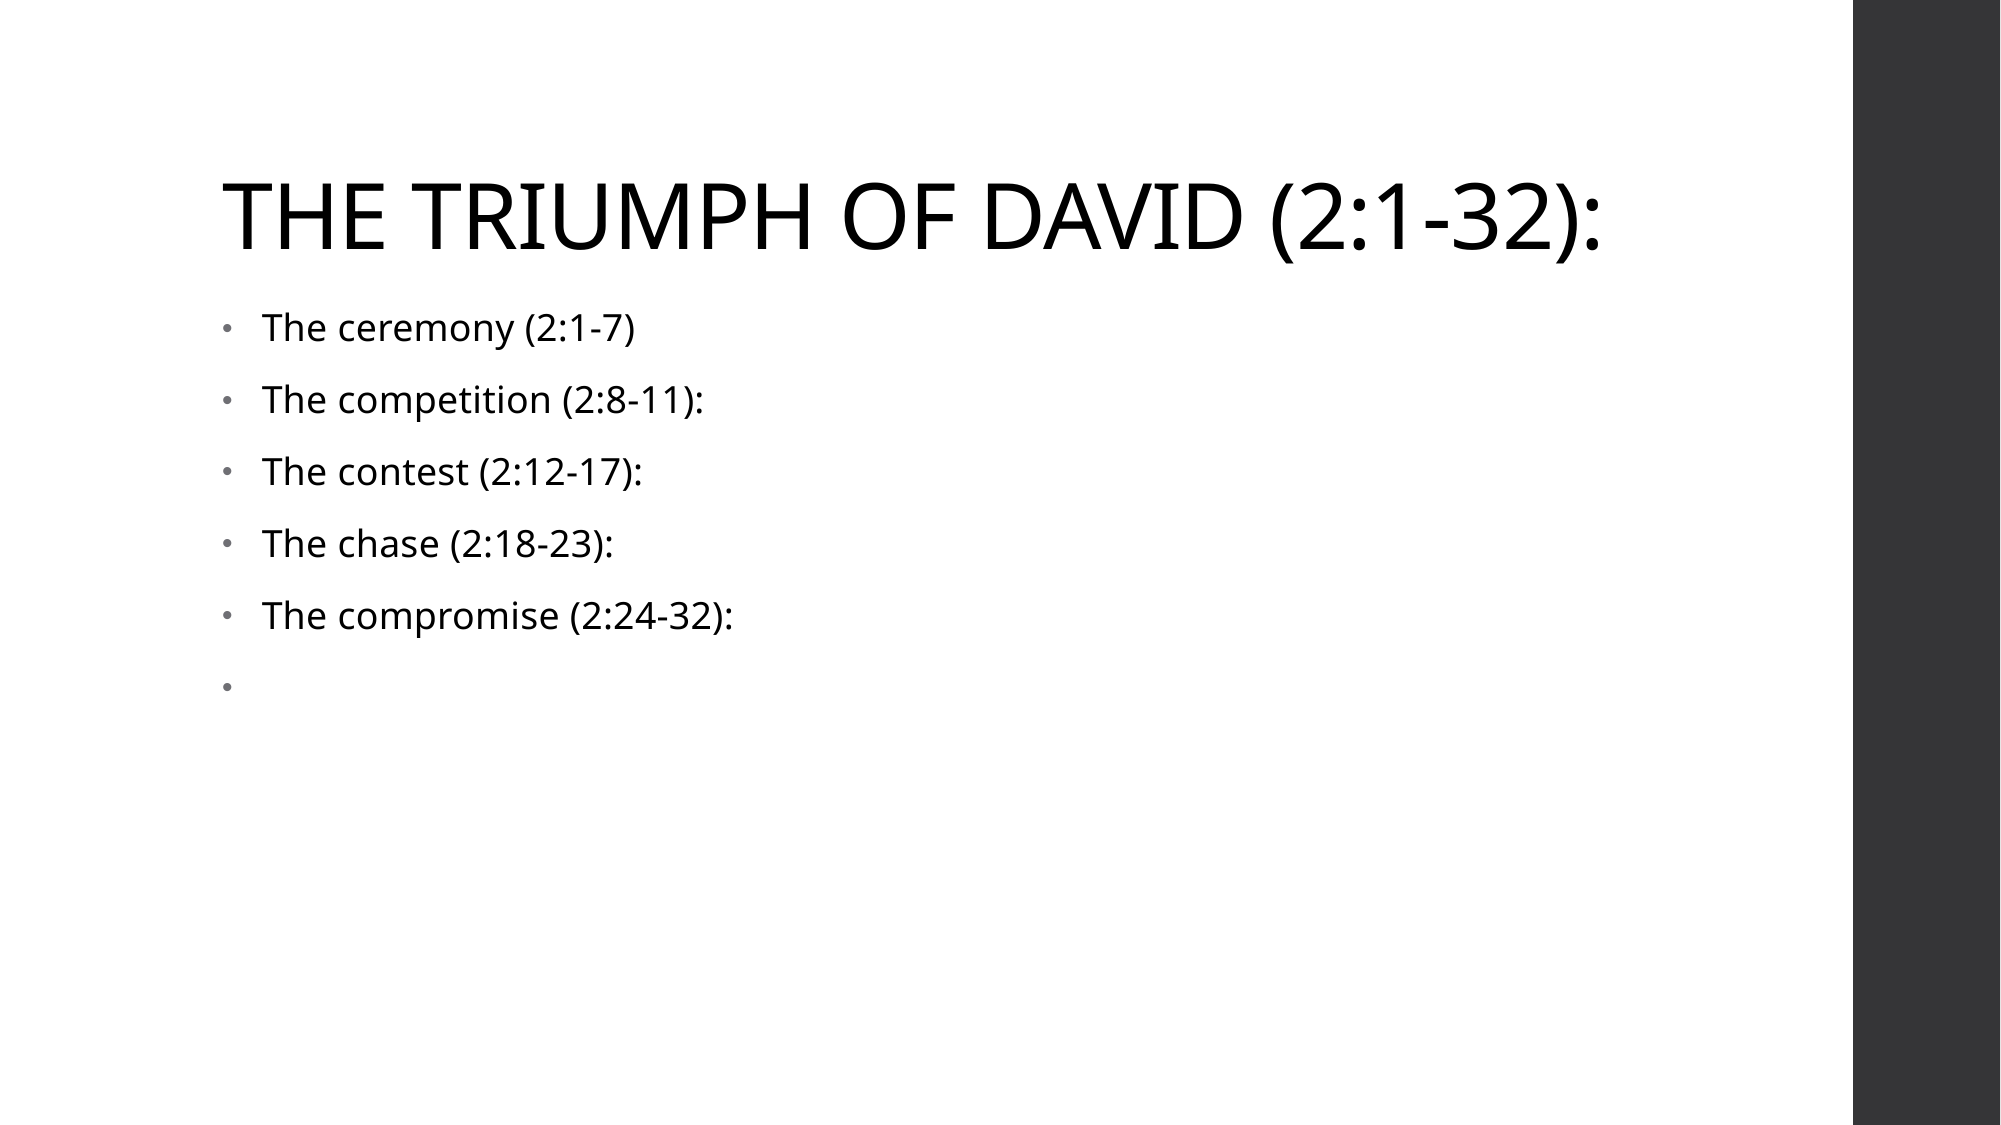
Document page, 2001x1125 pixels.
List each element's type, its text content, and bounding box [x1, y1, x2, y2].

list The ceremony (2:1-7) The competition (2:8-11): The contest (2:12-17): The chase (2:18-23): The compromise (2:24-32): [206, 299, 1617, 1014]
title THE TRIUMPH OF DAVID (2:1-32): [206, 60, 1797, 278]
